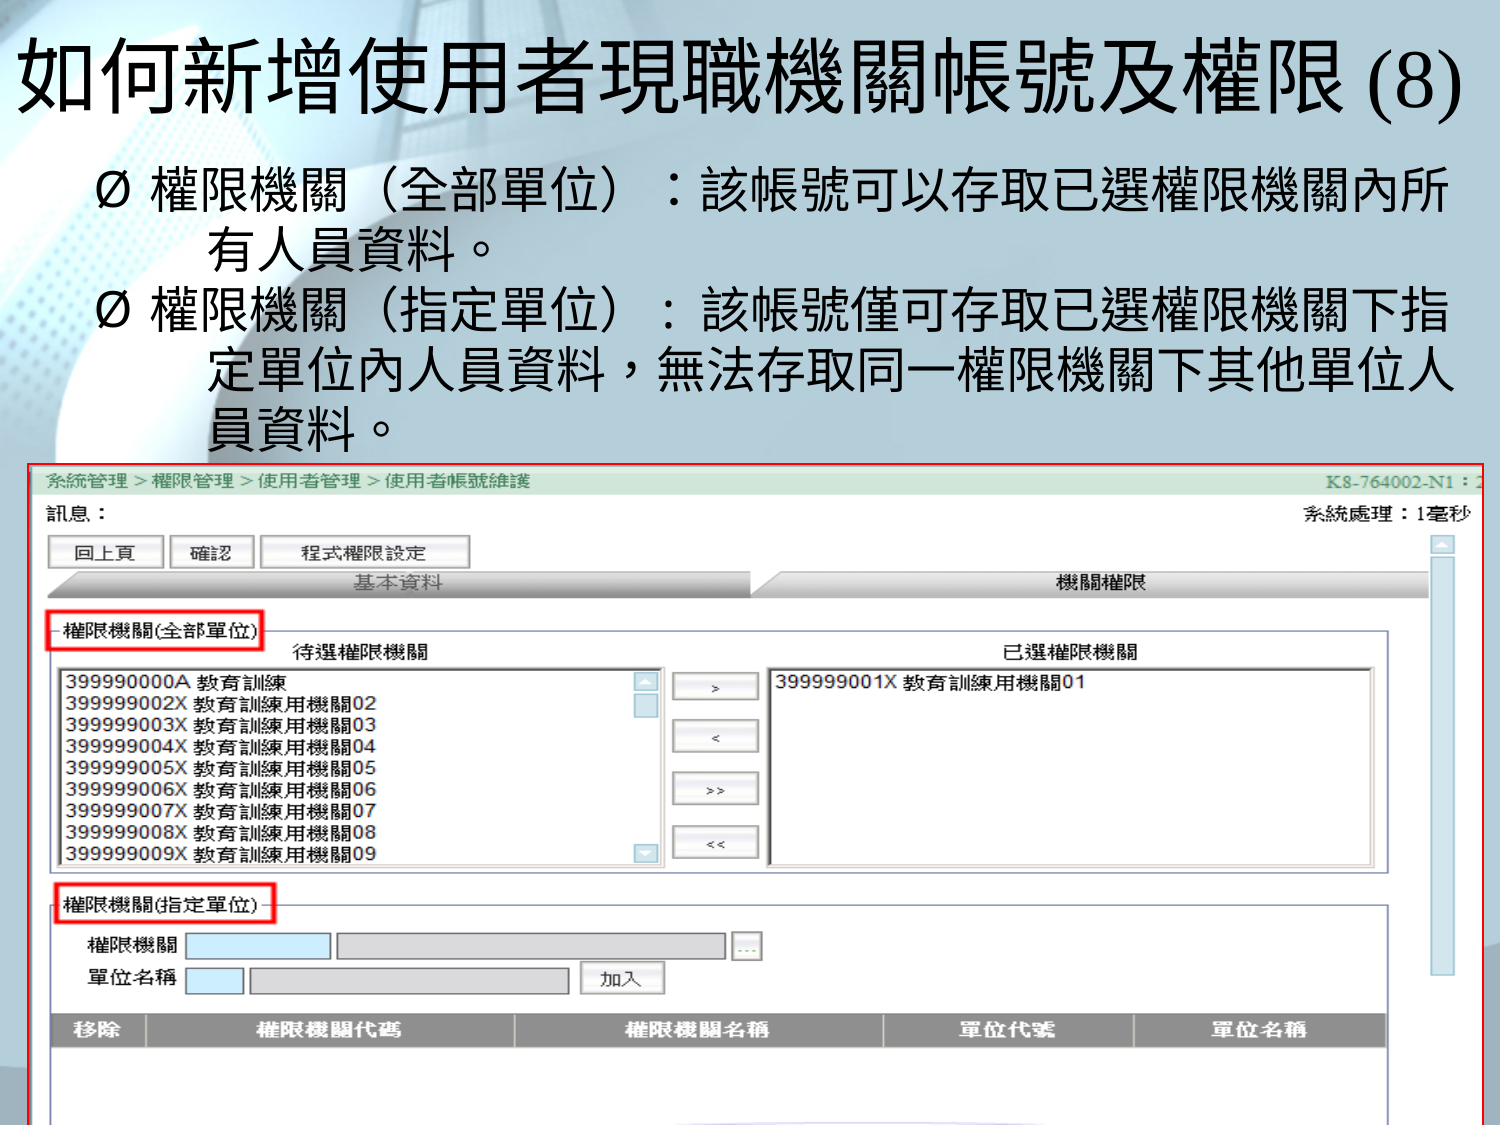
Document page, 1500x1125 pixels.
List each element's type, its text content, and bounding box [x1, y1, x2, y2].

picture [29, 464, 1483, 1125]
title 如何新增使用者現職機關帳號及權限(8) [0, 0, 1500, 149]
text_box 權限機關（全部單位）：該帳號可以存取已選權限機關內所有人員資料。 權限機關（指定單位）: 該帳號僅可存取已選權限機關下指定單位內人員資料，無法存取同一權限機關下其他單位人員資料。 [41, 150, 1482, 463]
